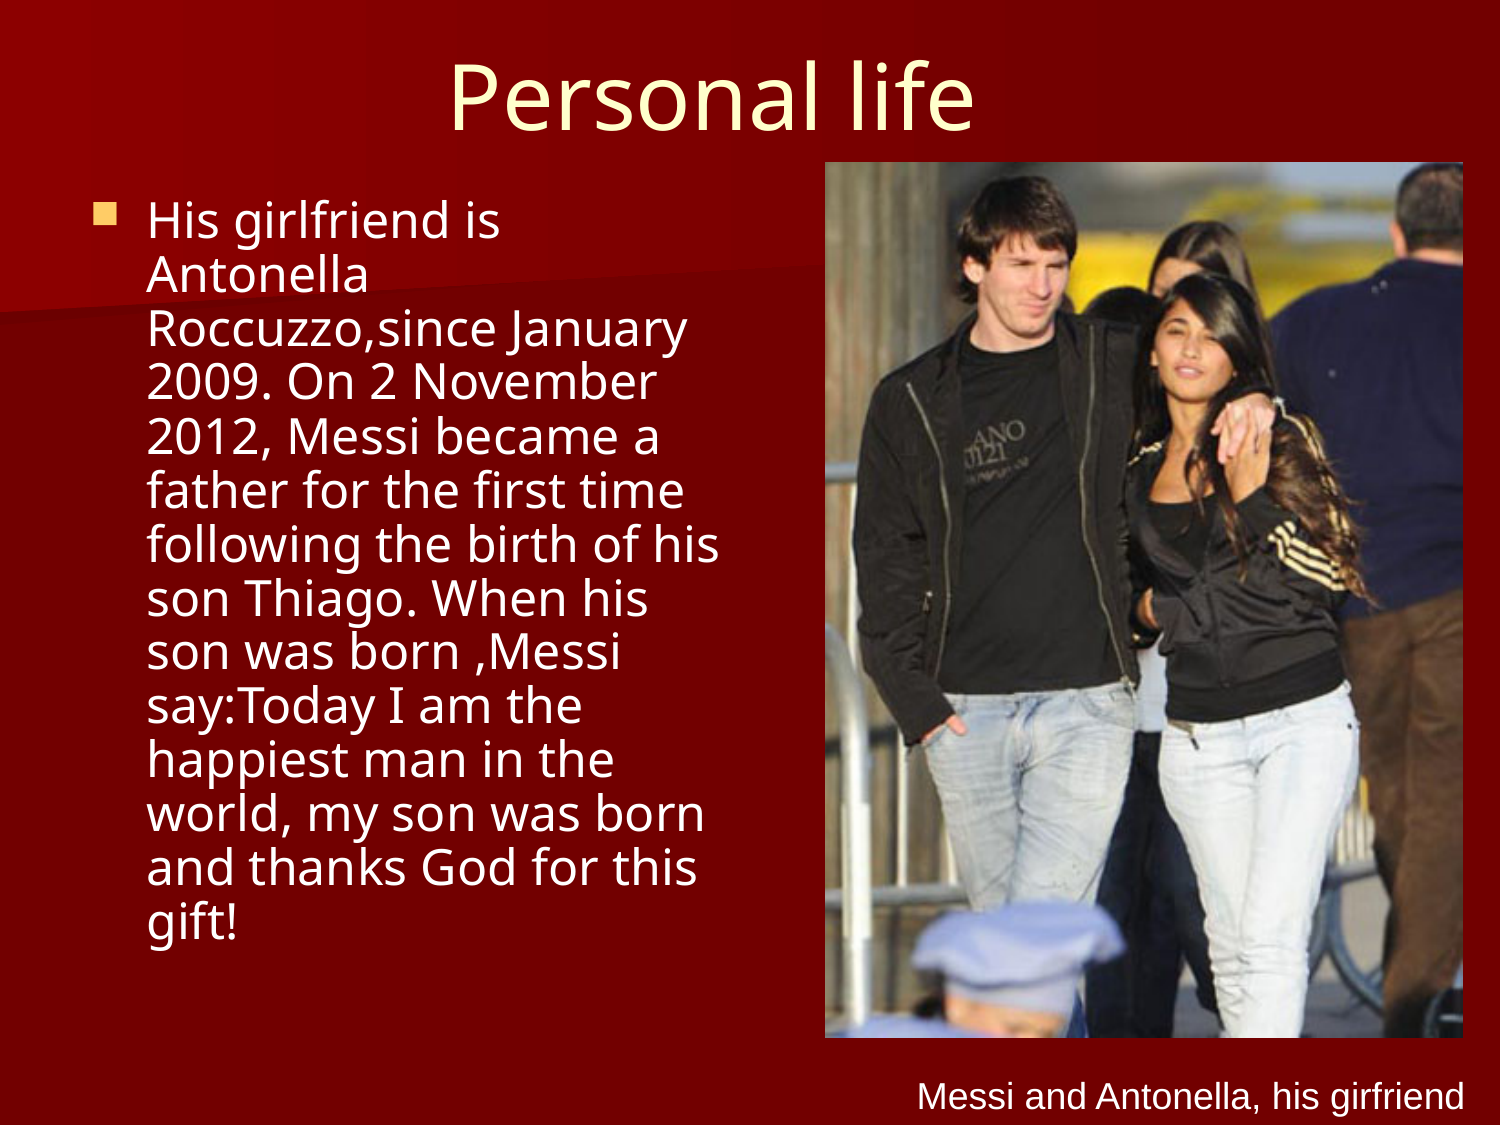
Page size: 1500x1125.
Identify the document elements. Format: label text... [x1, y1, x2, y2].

text_box Messi and Antonella, his girfriend [901, 1064, 1481, 1125]
list His girlfriend is Antonella Roccuzzo,since January 2009. On 2 November 2012, Messi became a father for the first time following the birth of his son Thiago. When his son was born ,Messi say:Today I am the happiest man in the world, my son was born and thanks God for this gift! [75, 187, 738, 930]
title Personal life [37, 0, 1388, 188]
picture [825, 162, 1463, 1038]
